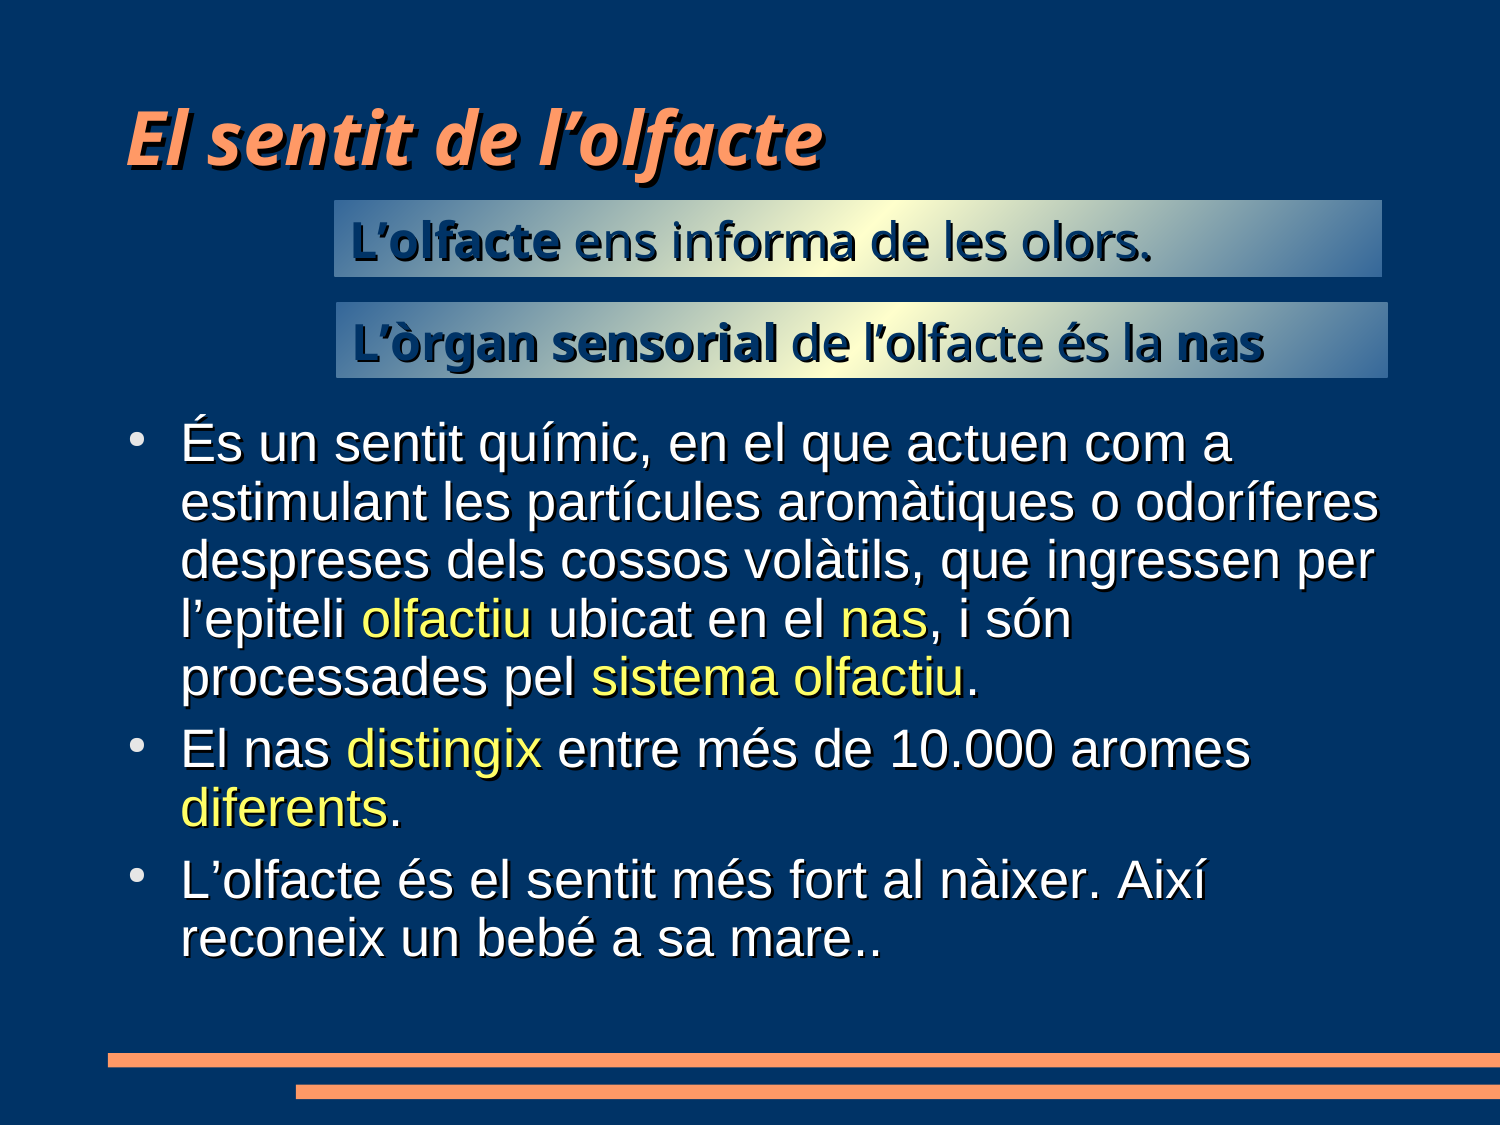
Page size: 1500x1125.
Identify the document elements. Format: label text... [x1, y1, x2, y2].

text_box L’òrgan sensorial de l’olfacte és la nas [336, 302, 1388, 378]
title El sentit de l’olfacte [110, 41, 1392, 230]
list És un sentit químic, en el que actuen com a estimulant les partícules aromàtiques o odoríferes despreses dels cossos volàtils, que ingressen per l’epiteli olfactiu ubicat en el nas, i són processades pel sistema olfactiu. El nas distingix entre més de 10.000 aromes diferents. L’olfacte és el sentit més fort al nàixer. Així reconeix un bebé a sa mare.. [94, 407, 1406, 1125]
text_box L’olfacte ens informa de les olors. [334, 200, 1382, 277]
